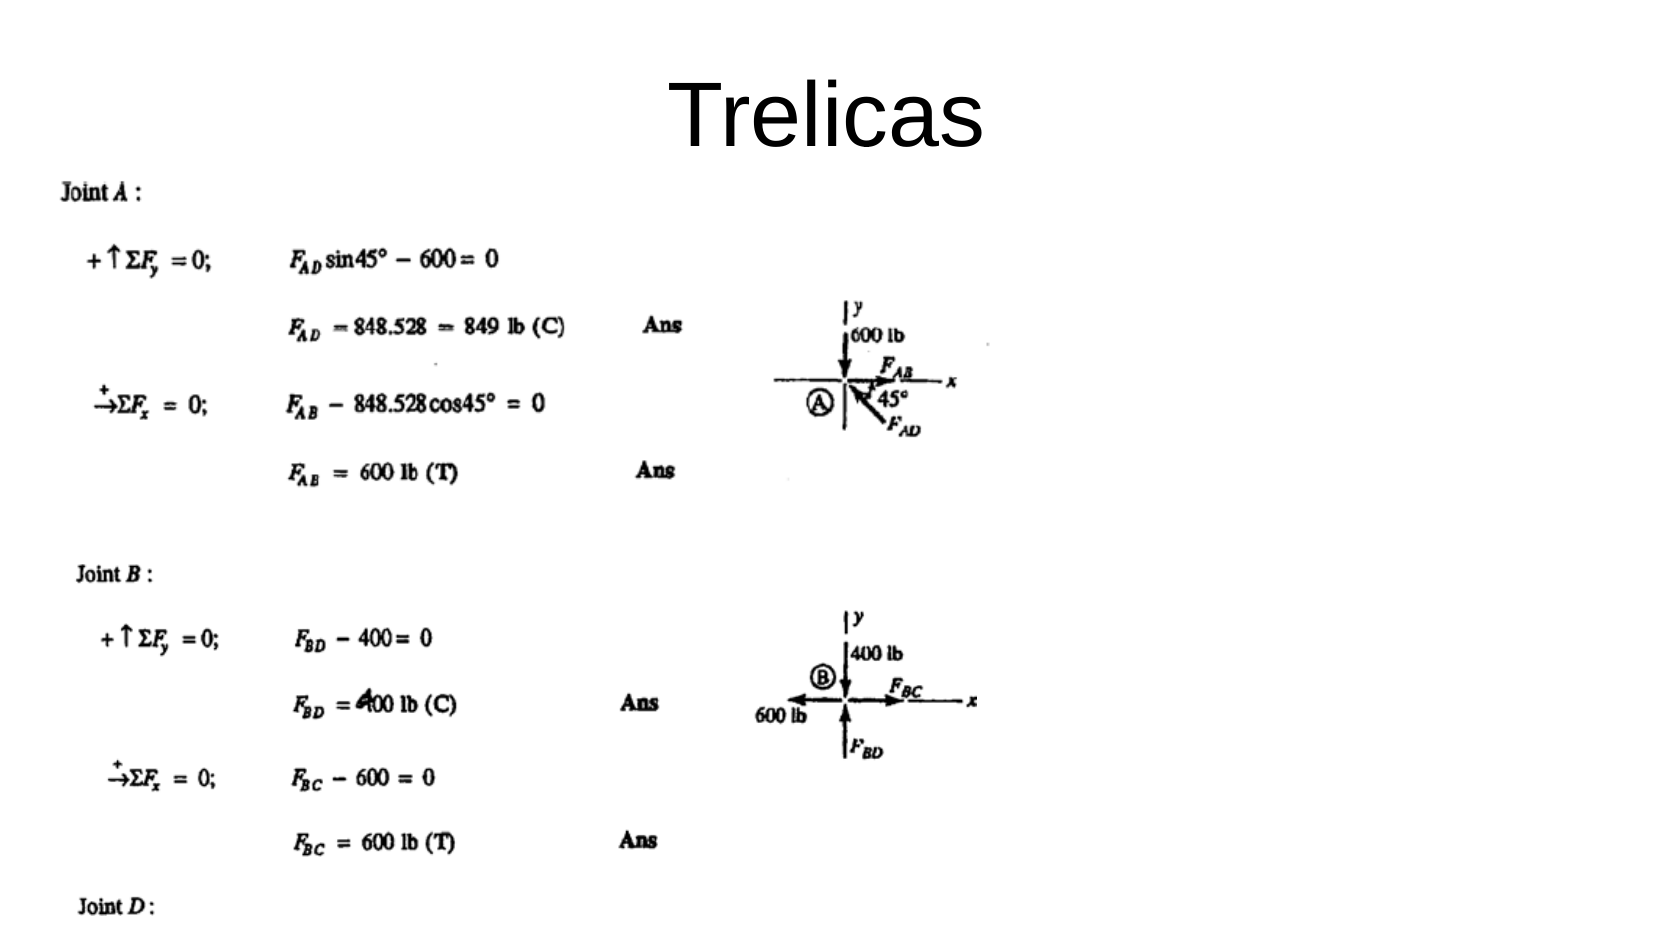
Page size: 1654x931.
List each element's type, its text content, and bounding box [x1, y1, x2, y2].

picture [18, 147, 1123, 525]
title Treliças [82, 37, 1571, 193]
picture [59, 553, 977, 916]
